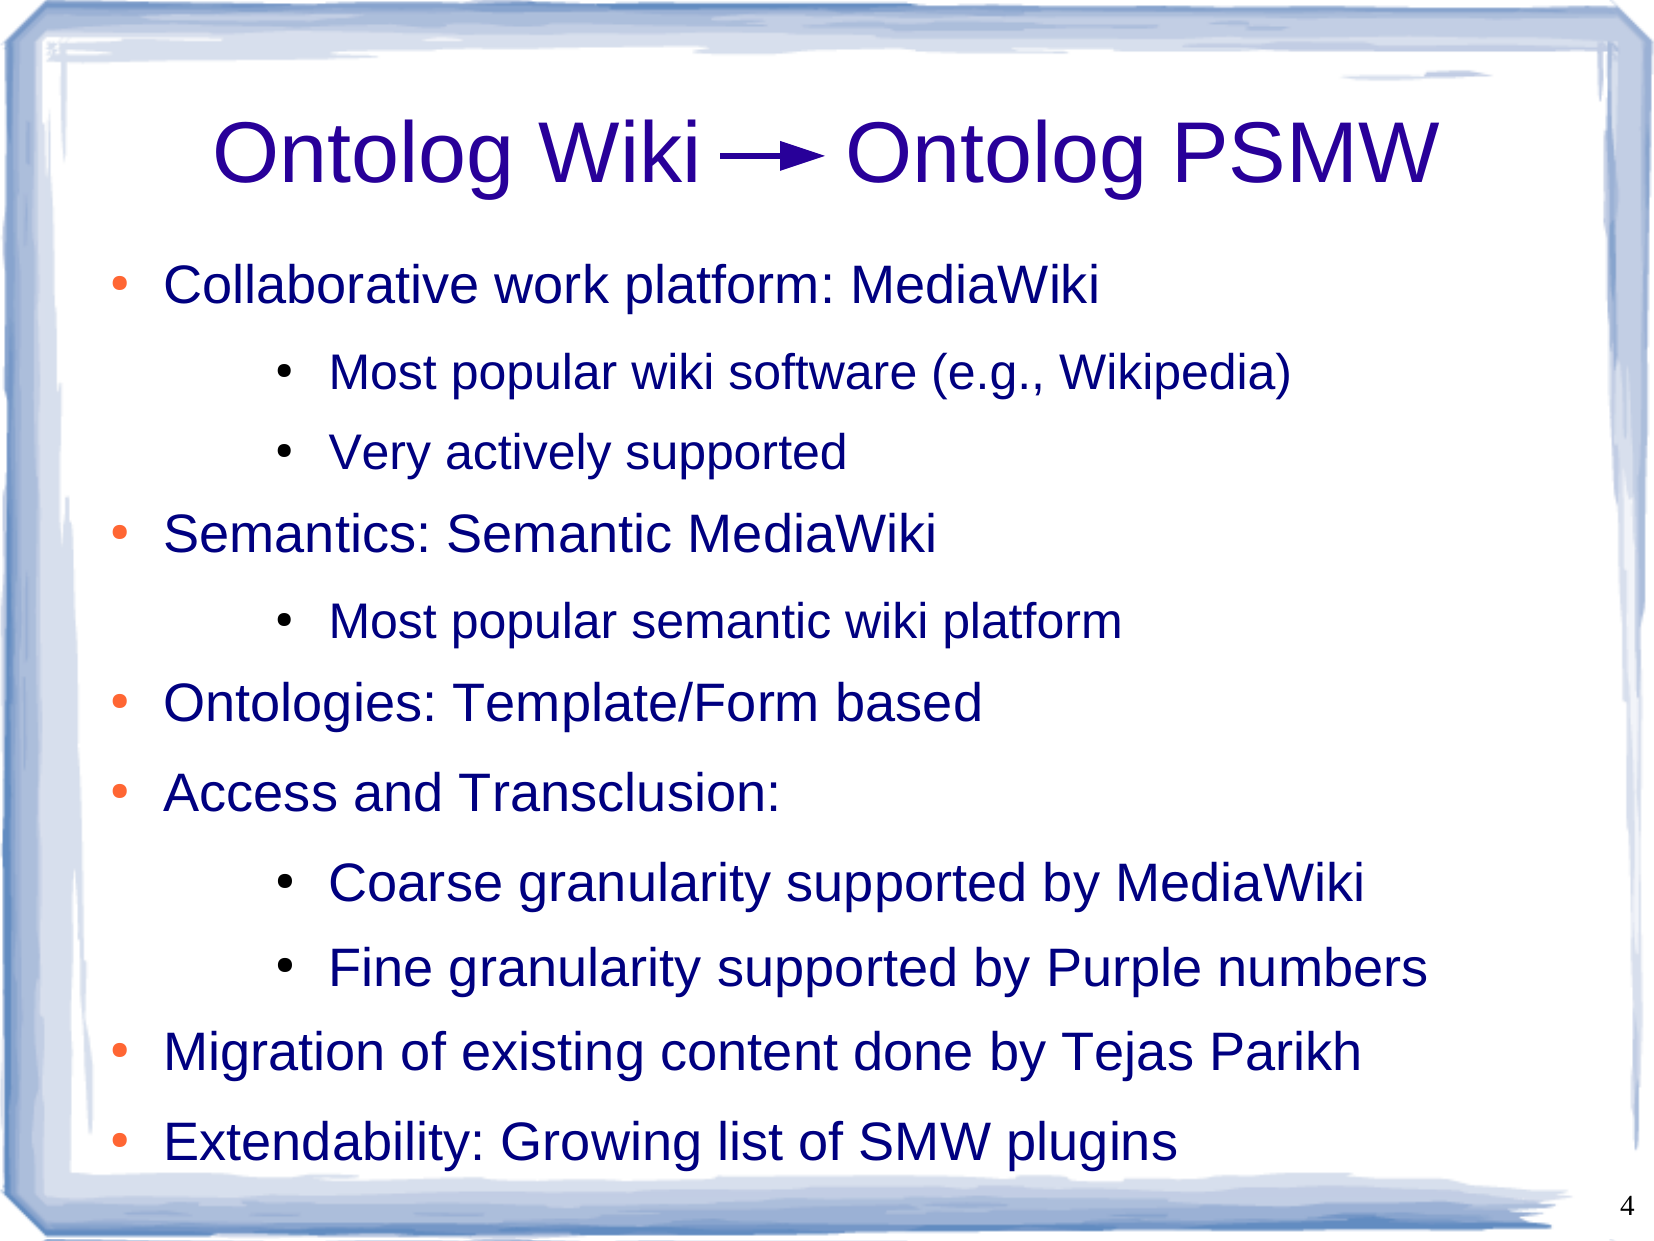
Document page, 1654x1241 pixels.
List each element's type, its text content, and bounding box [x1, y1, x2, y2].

title Ontolog Wiki Ontolog PSMW [82, 49, 1571, 257]
picture [0, 0, 1654, 1241]
list Collaborative work platform: MediaWiki Most popular wiki software (e.g., Wikipedia) Very actively supported Semantics: Semantic MediaWiki Most popular semantic wiki platform Ontologies: Template/Form based Access and Transclusion: Coarse granularity supported by MediaWiki Fine granularity supported by Purple numbers Migration of existing content done by Tejas Parikh Extendability: Growing list of SMW plugins [92, 254, 1546, 1172]
